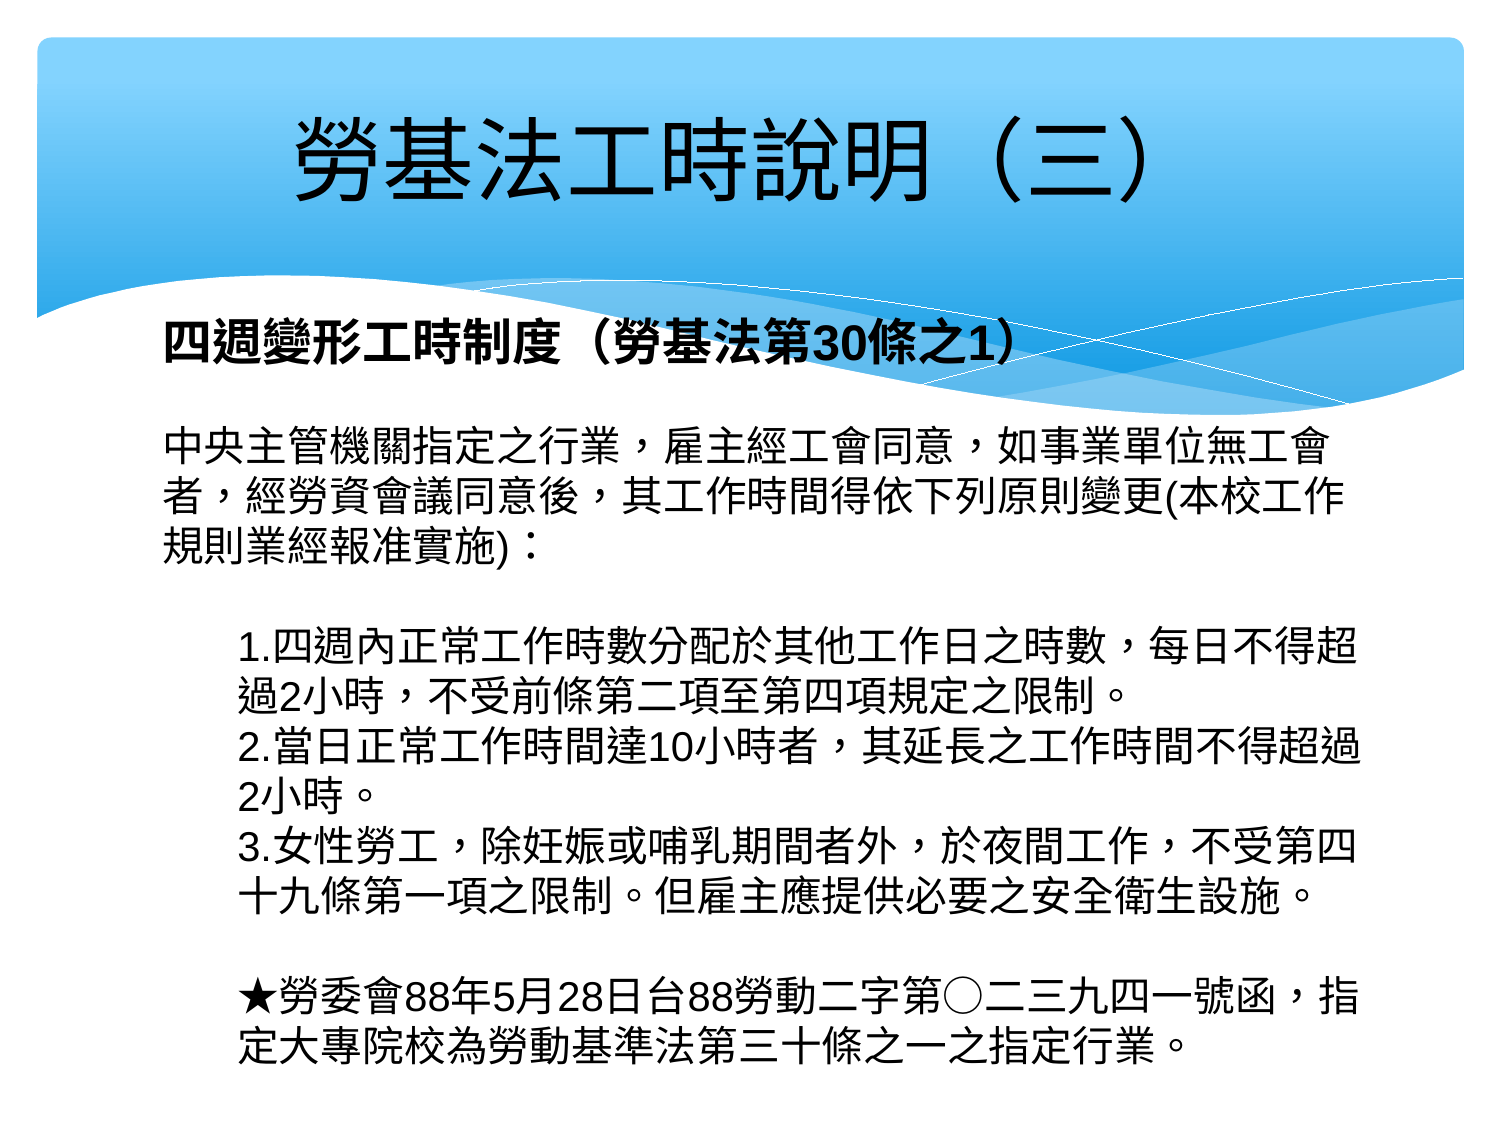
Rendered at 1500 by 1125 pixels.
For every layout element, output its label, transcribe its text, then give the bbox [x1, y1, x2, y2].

text_box 四週變形工時制度（勞基法第30條之1） 中央主管機關指定之行業，雇主經工會同意，如事業單位無工會者，經勞資會議同意後，其工作時間得依下列原則變更(本校工作規則業經報准實施)： 1.四週內正常工作時數分配於其他工作日之時數，每日不得超過2小時，不受前條第二項至第四項規定之限制。 2.當日正常工作時間達10小時者，其延長之工作時間不得超過2小時。 3.女性勞工，除妊娠或哺乳期間者外，於夜間工作，不受第四十九條第一項之限制。但雇主應提供必要之安全衛生設施。 ★勞委會88年5月28日台88勞動二字第○二三九四一號函，指定大專院校為勞動基準法第三十條之一之指定行業。 [147, 302, 1400, 1078]
title 勞基法工時說明（三） [75, 55, 1425, 261]
